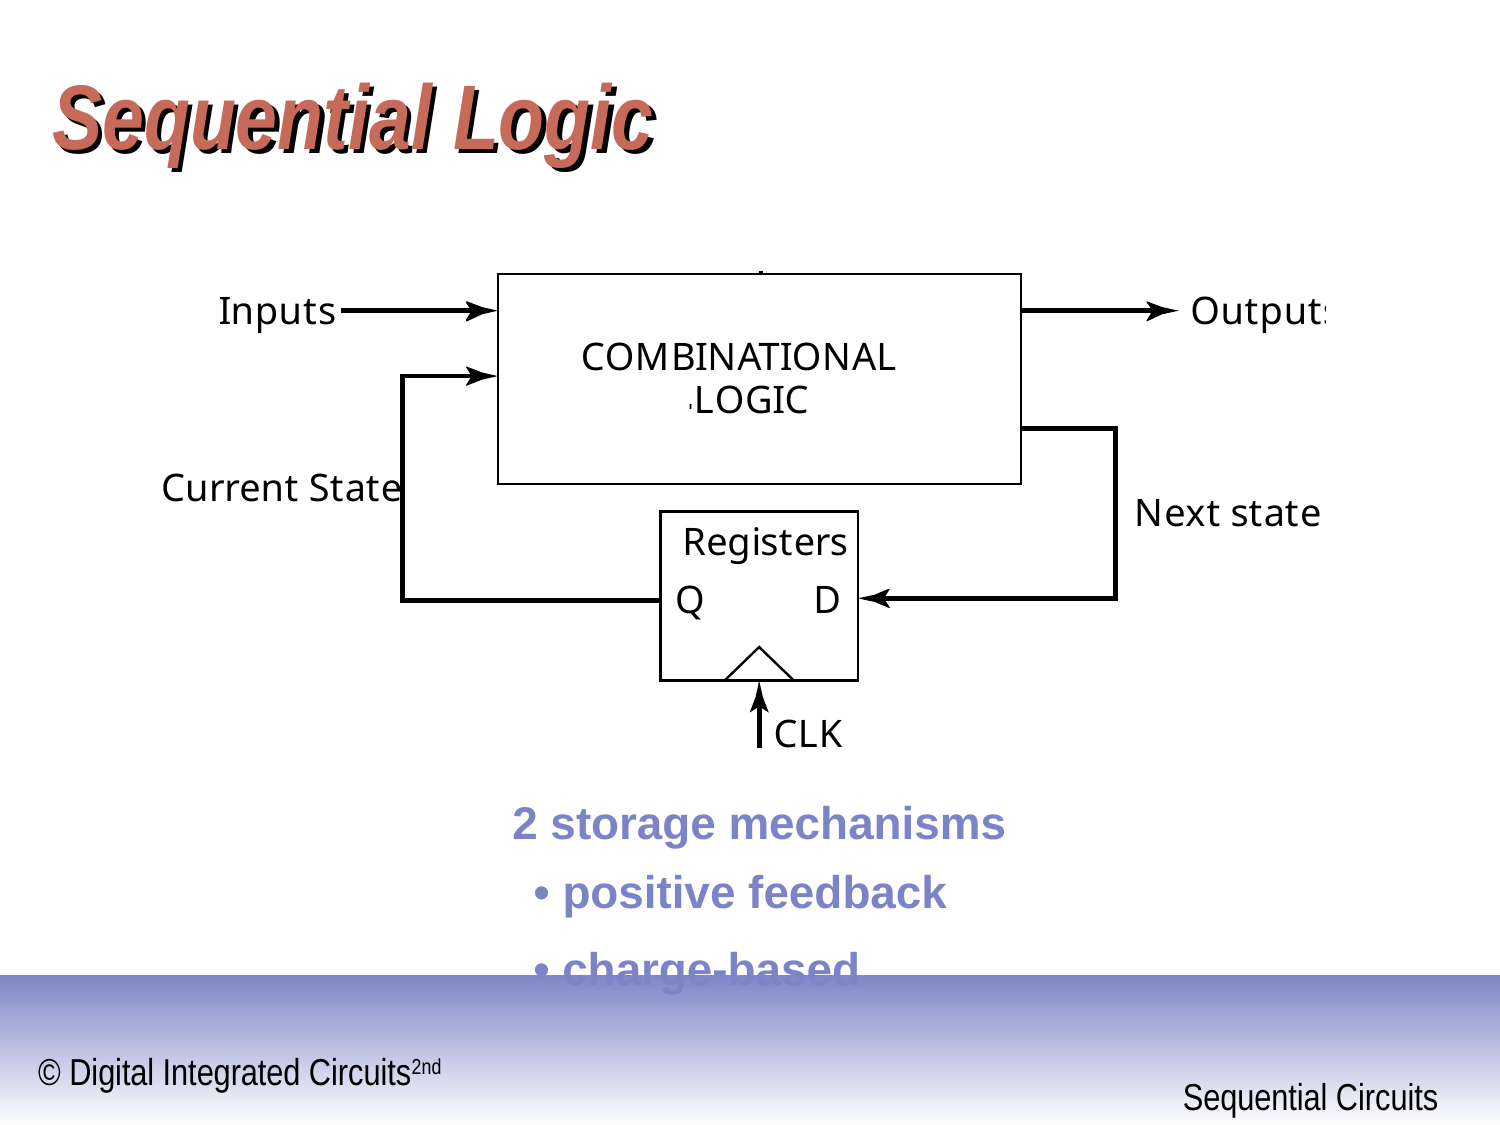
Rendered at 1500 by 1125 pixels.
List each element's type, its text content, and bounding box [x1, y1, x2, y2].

text_box 2 storage mechanisms [512, 793, 1007, 849]
text_box • positive feedback [533, 863, 948, 919]
text_box • charge-based [533, 940, 861, 996]
title Sequential Logic [37, 37, 1463, 175]
picture [162, 270, 1326, 766]
